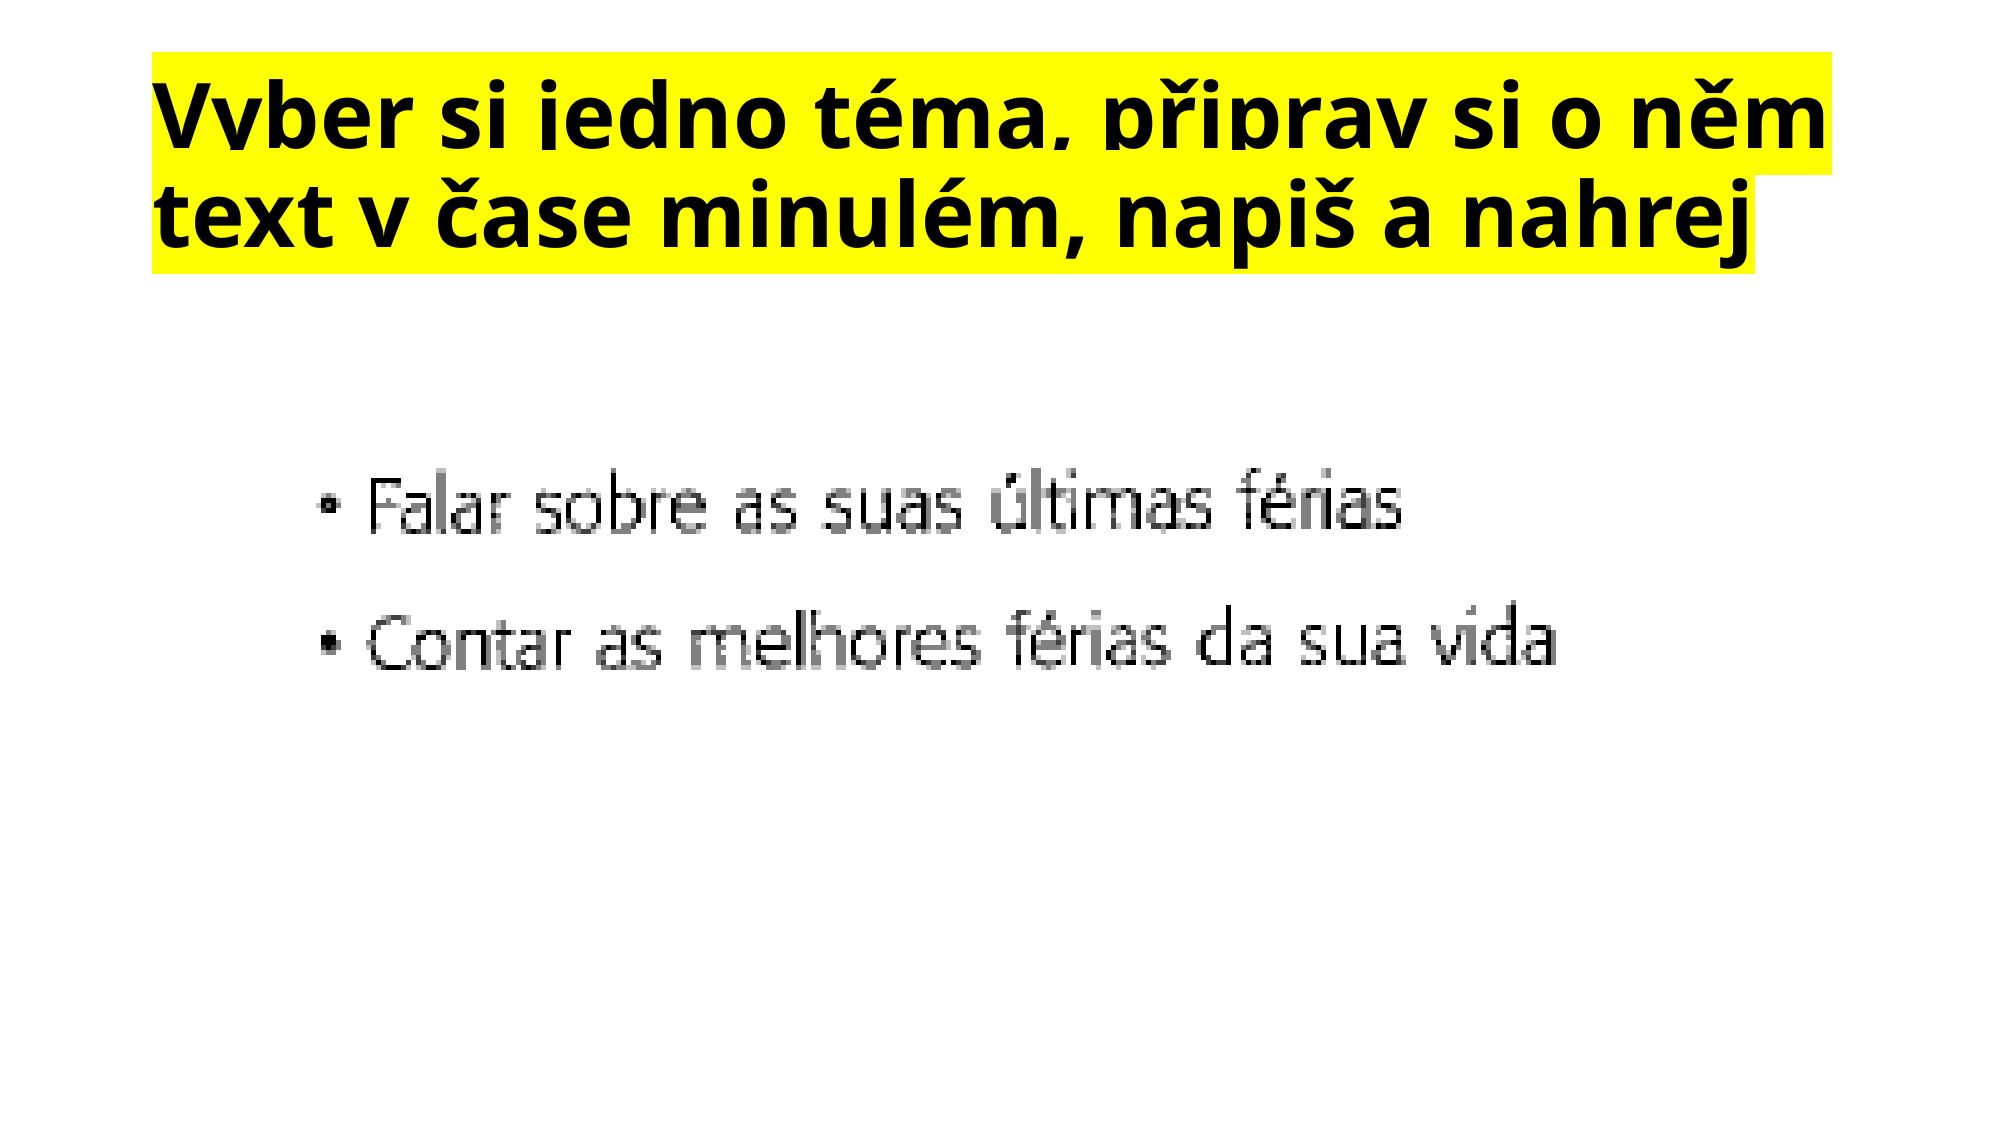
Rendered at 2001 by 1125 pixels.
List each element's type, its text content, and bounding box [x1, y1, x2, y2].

picture [231, 453, 1645, 742]
title Vyber si jedno téma, připrav si o něm text v čase minulém, napiš a nahrej [137, 59, 1863, 278]
